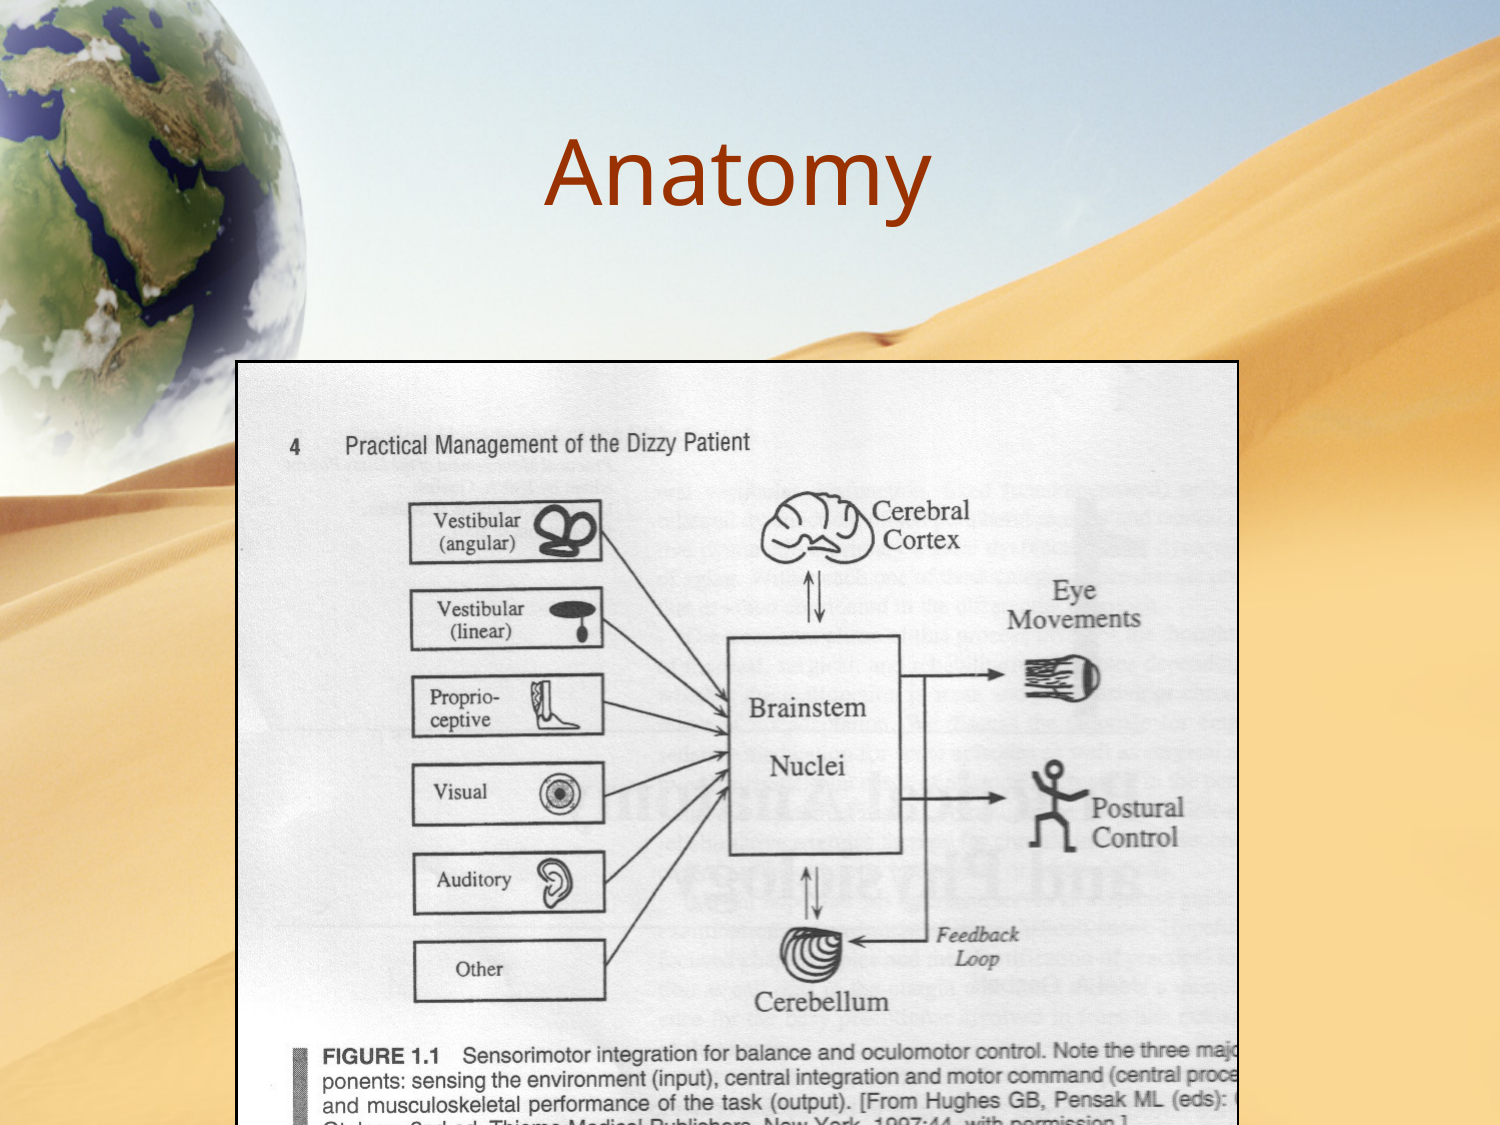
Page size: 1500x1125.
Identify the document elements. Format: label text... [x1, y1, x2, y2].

picture [237, 362, 1237, 1125]
picture [0, 0, 1500, 1125]
text_box Anatomy [112, 99, 1388, 288]
